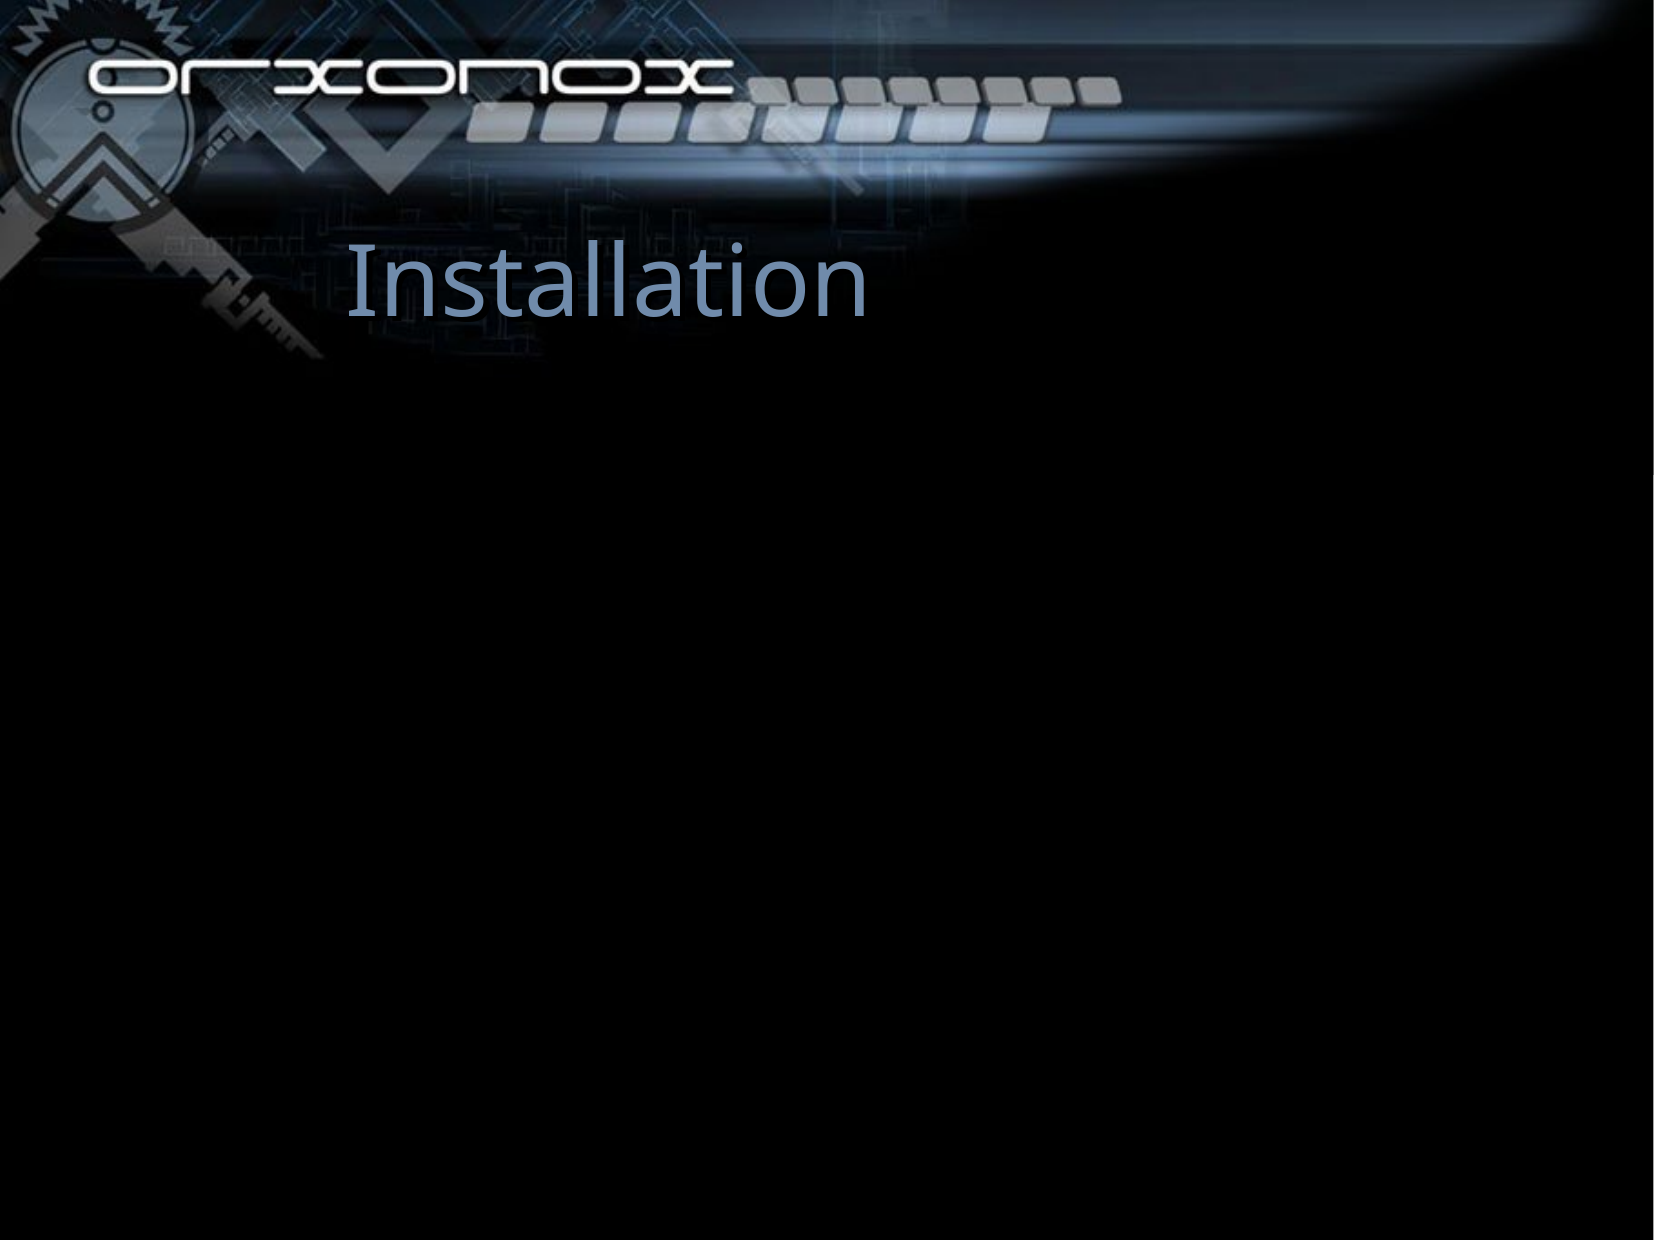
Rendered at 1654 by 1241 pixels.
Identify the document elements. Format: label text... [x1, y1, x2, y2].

picture [0, 0, 1654, 475]
text_box Installation [330, 194, 1306, 344]
